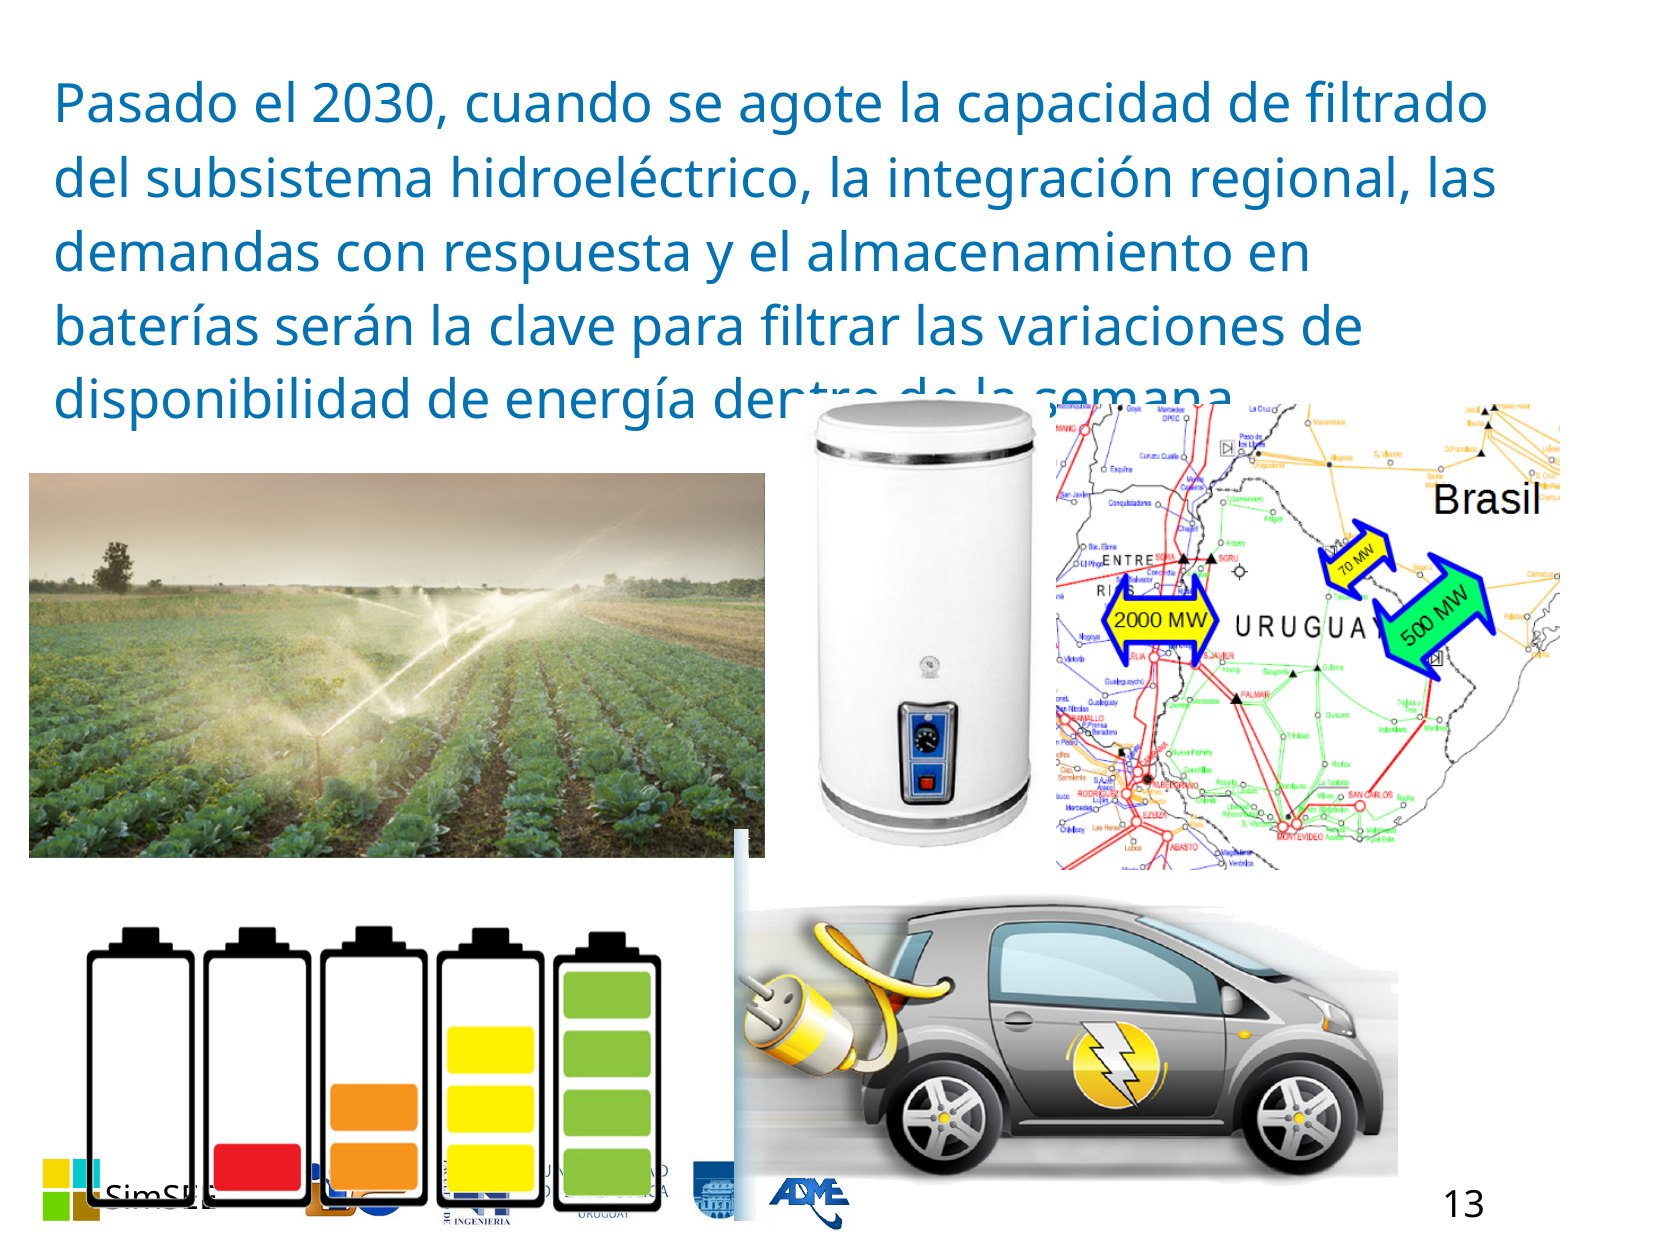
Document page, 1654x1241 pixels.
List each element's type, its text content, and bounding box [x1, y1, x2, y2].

picture [29, 394, 1560, 1239]
title Pasado el 2030, cuando se agote la capacidad de filtrado del subsistema hidroeléctrico, la integración regional, las demandas con respuesta y el almacenamiento en baterías serán la clave para filtrar las variaciones de disponibilidad de energía dentro de la semana. [47, 45, 1536, 436]
